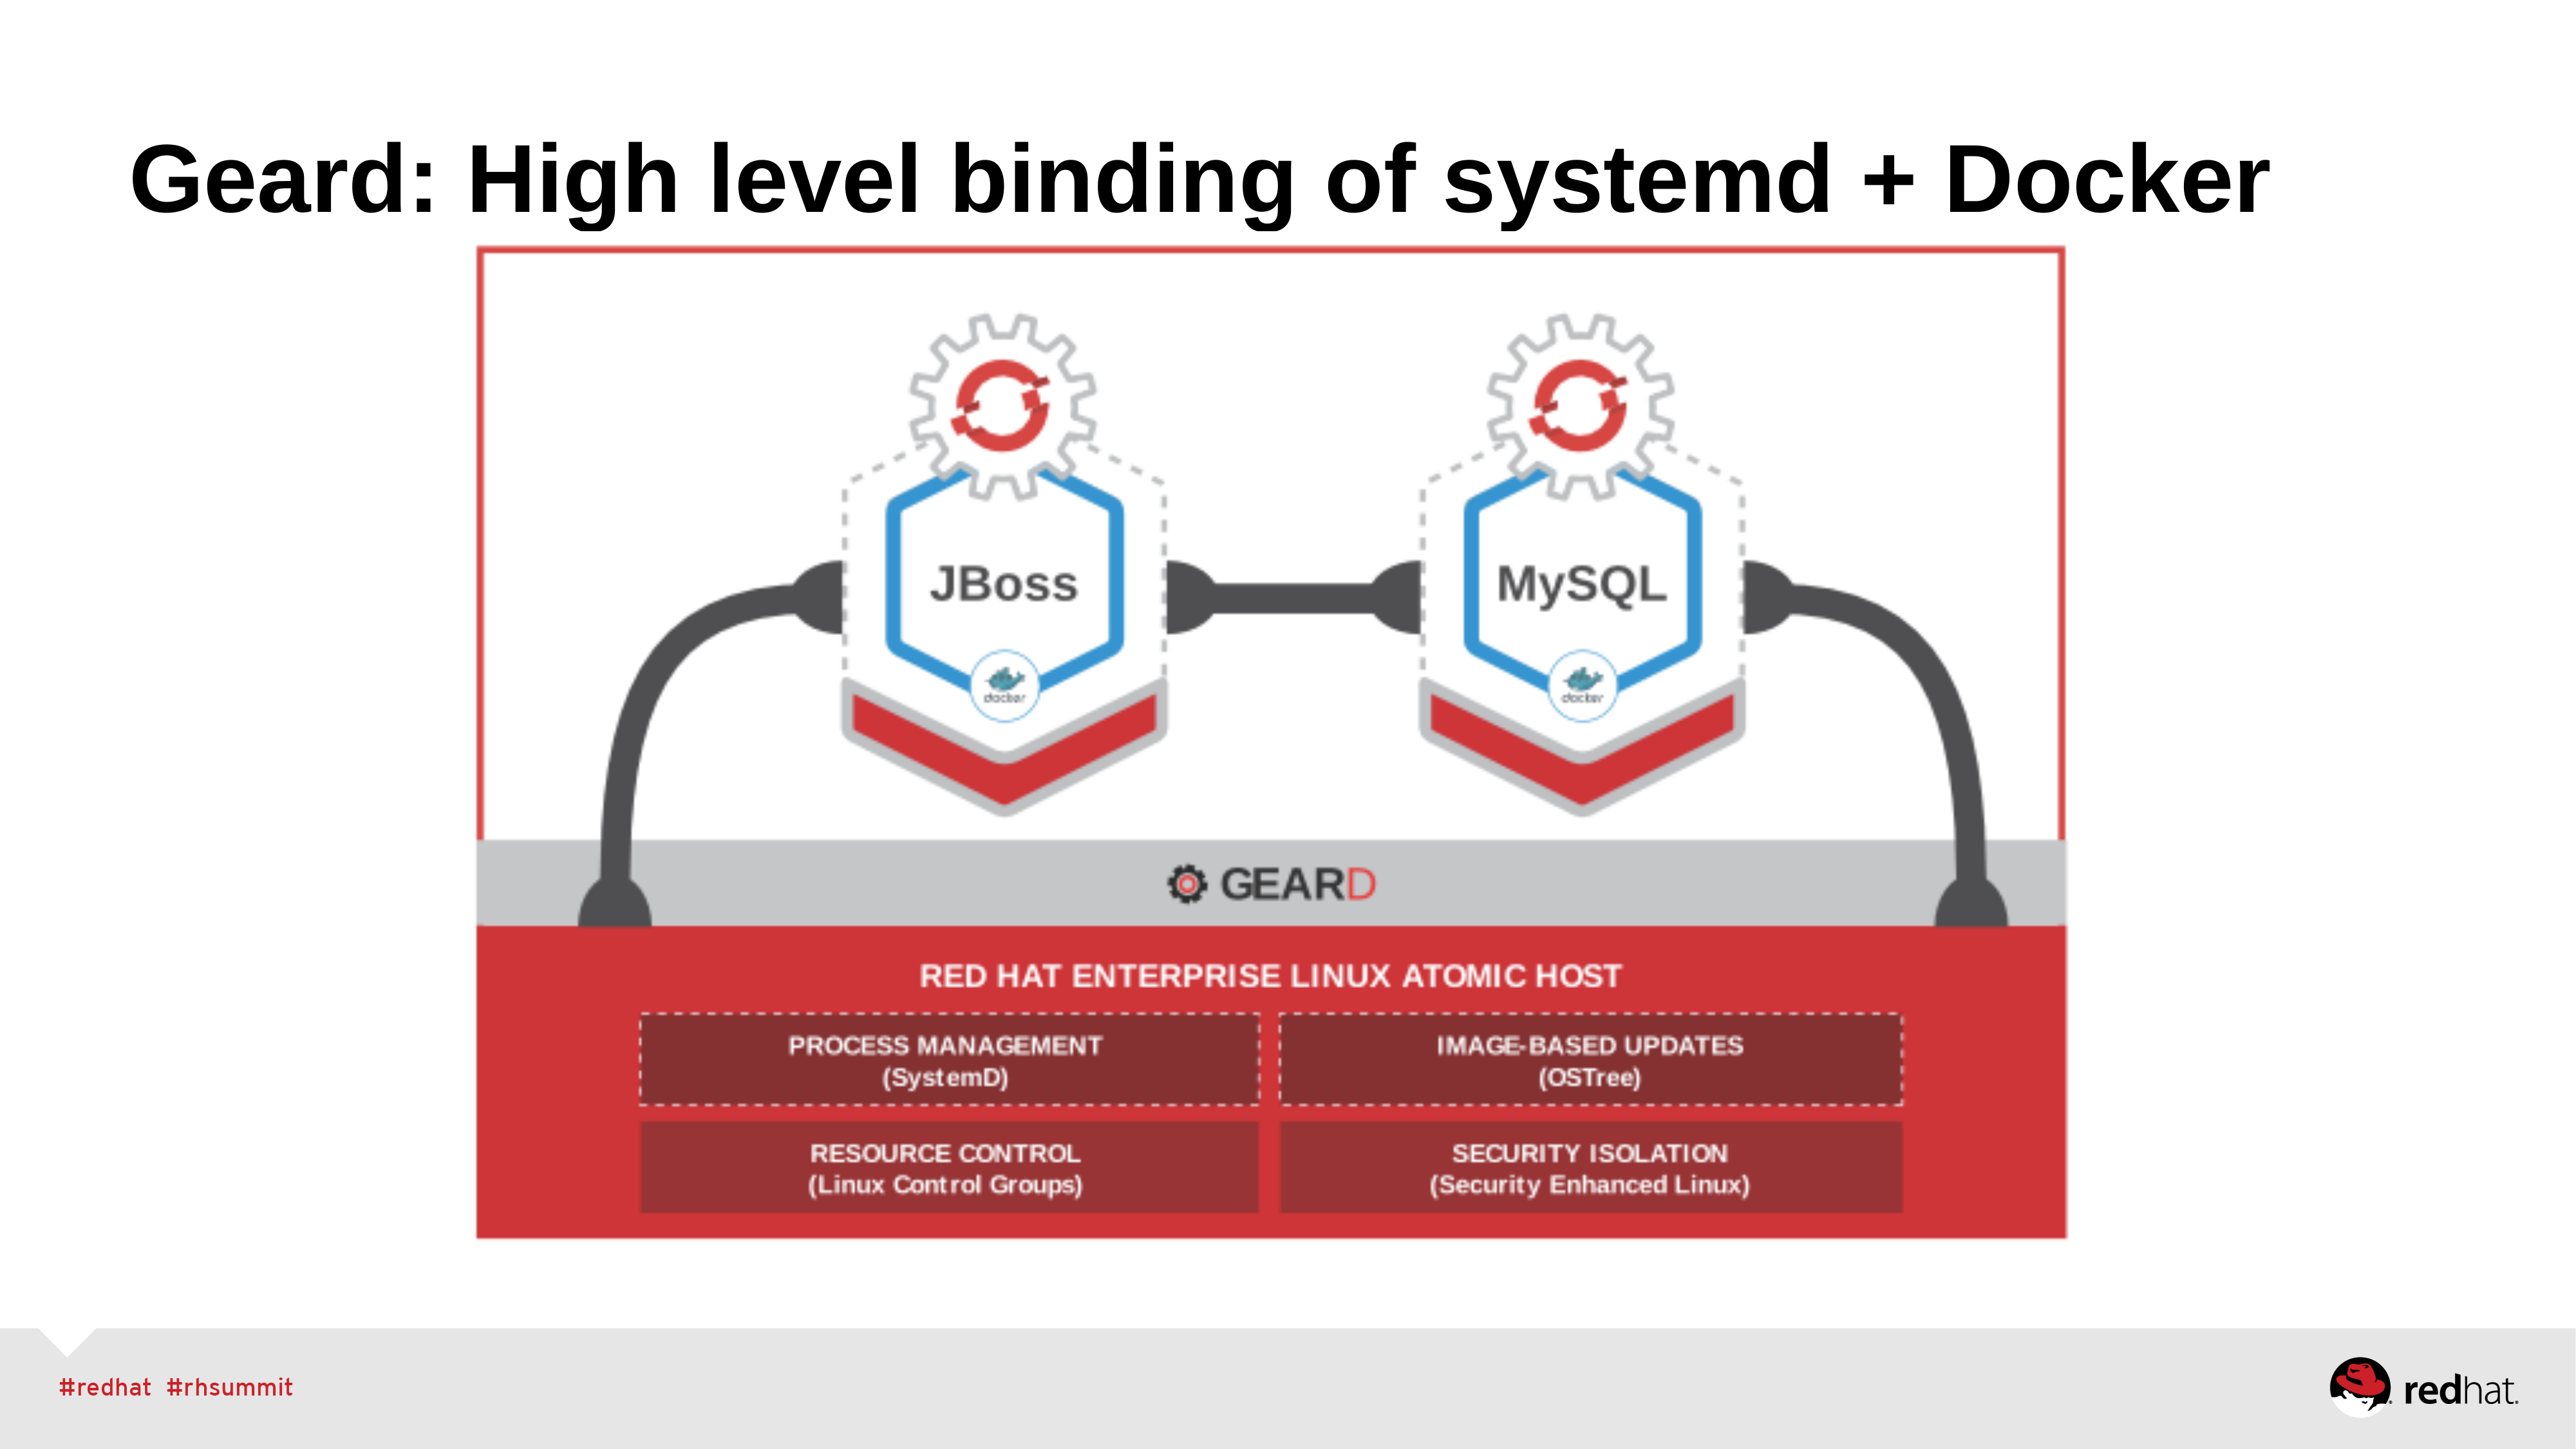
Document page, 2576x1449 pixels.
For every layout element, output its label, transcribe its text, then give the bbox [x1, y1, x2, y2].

picture [0, 0, 2576, 1449]
title Geard: High level binding of systemd + Docker [129, 57, 2447, 300]
